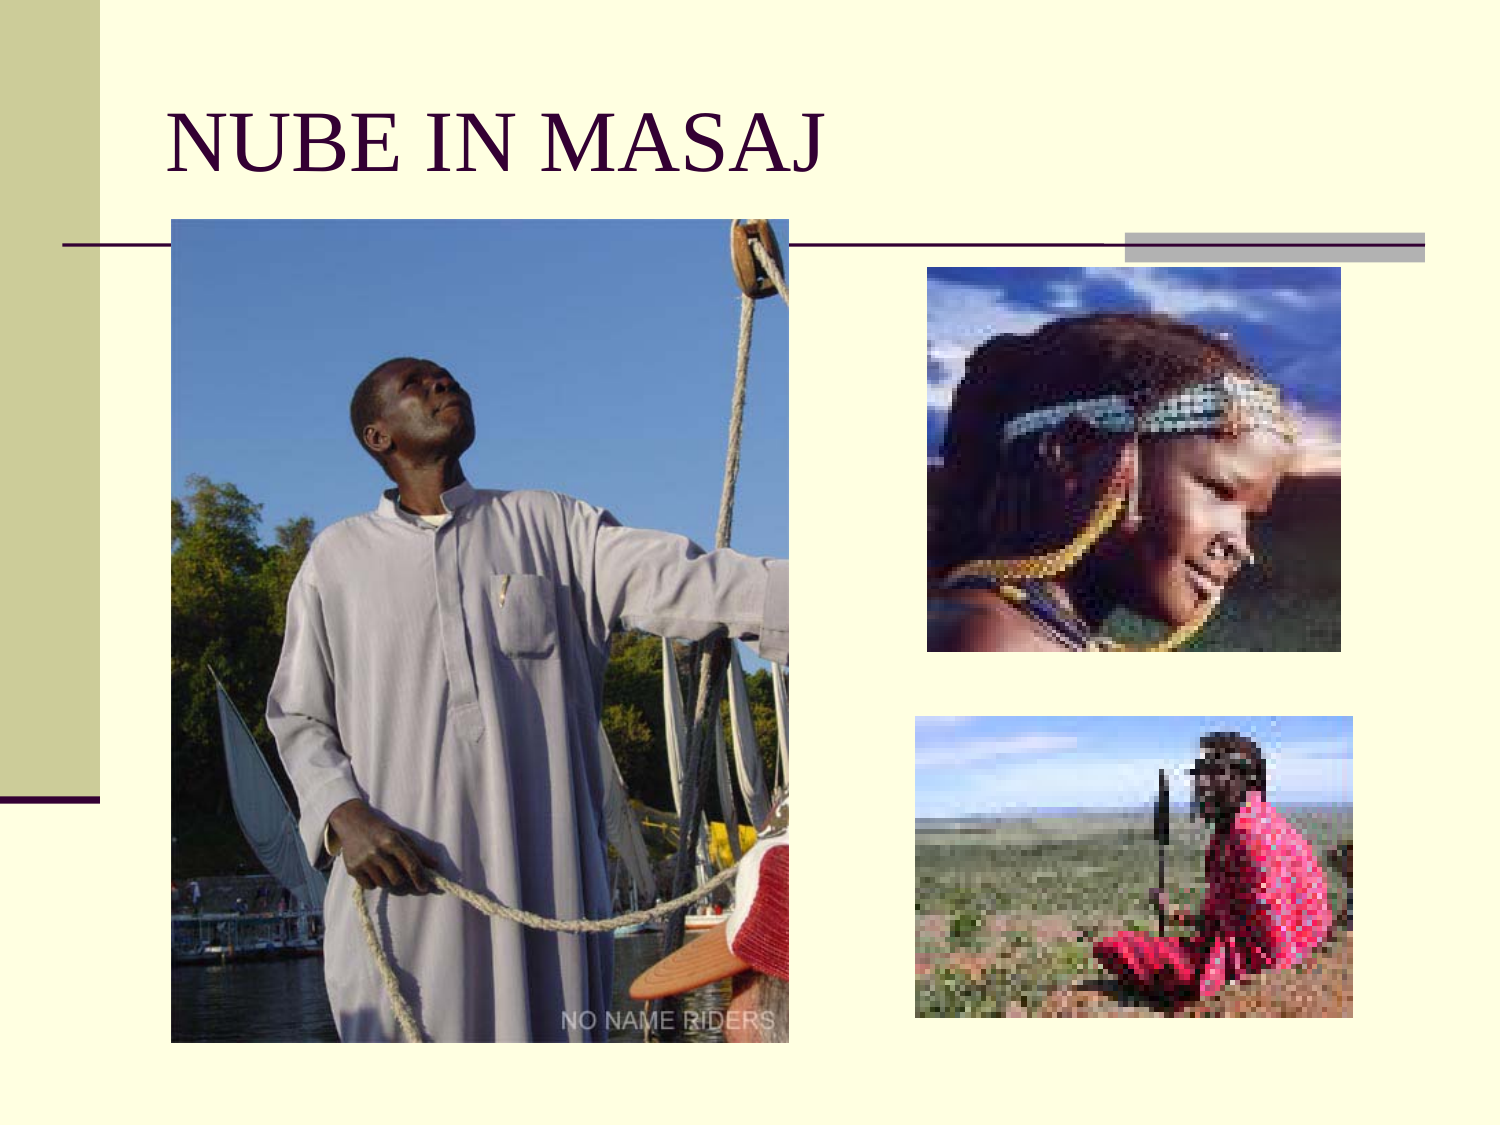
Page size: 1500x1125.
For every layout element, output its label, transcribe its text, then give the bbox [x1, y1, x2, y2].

picture [915, 716, 1353, 1018]
picture [171, 219, 789, 1043]
picture [927, 267, 1341, 653]
title NUBE IN MASAJ [150, 42, 1500, 231]
